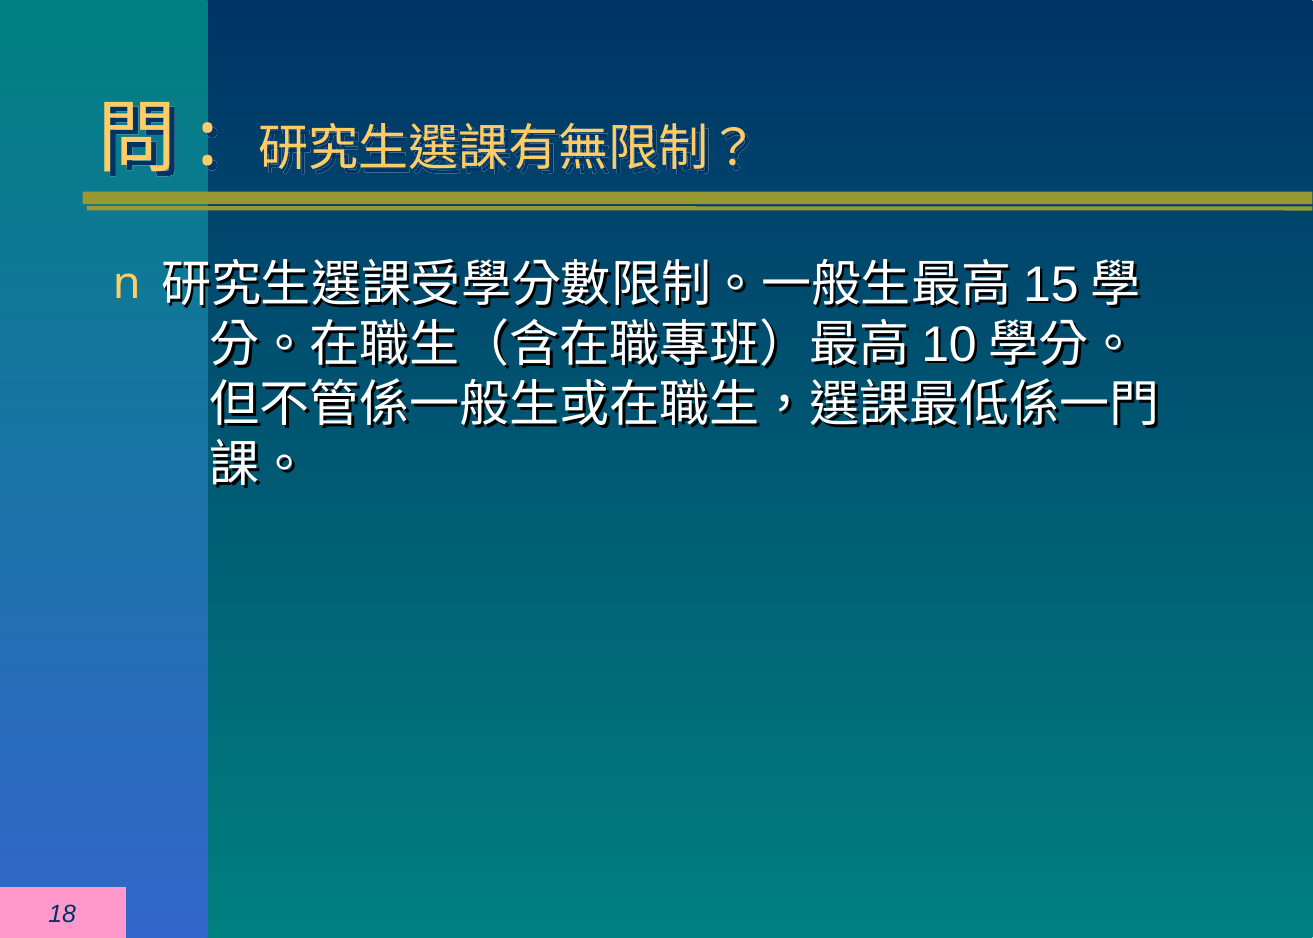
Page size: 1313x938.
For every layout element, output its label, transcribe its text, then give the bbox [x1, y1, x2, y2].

title 問: 研究生選課有無限制？ [84, 36, 1280, 188]
text_box 18 [0, 887, 125, 938]
text_box [0, 0, 207, 938]
list 研究生選課受學分數限制。一般生最高15學分。在職生（含在職專班）最高10學分。但不管係一般生或在職生，選課最低係一門課。 [99, 244, 1201, 844]
